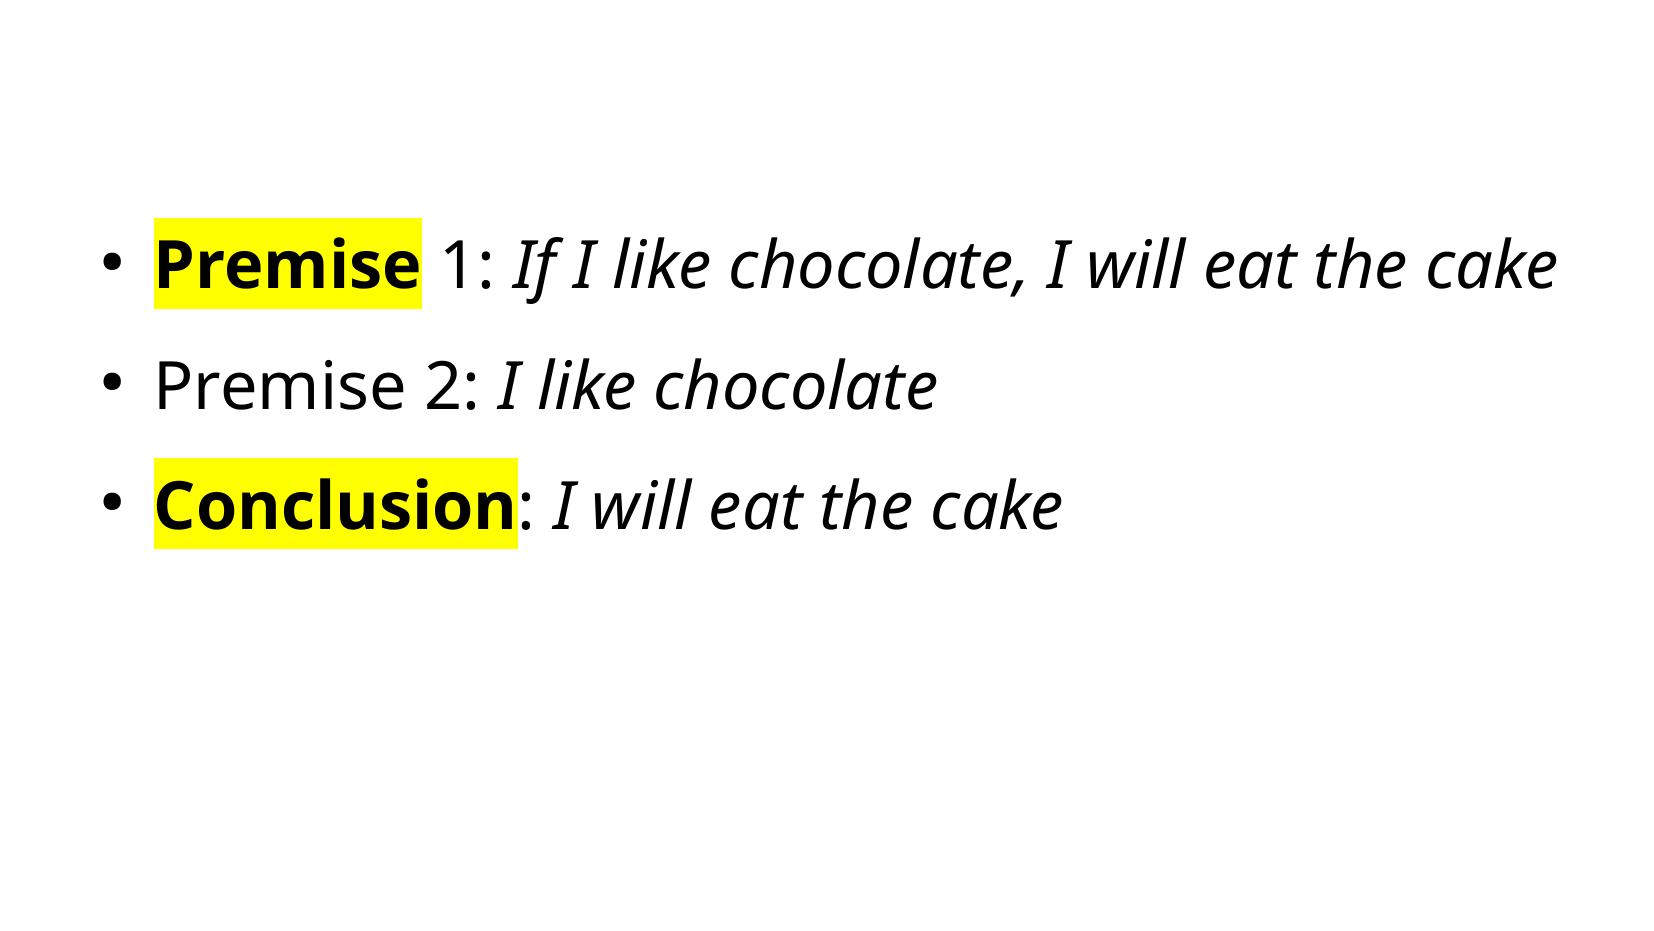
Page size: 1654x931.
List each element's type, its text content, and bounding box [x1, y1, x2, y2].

list Premise 1: If I like chocolate, I will eat the cake Premise 2: I like chocolate Conclusion: I will eat the cake [82, 217, 1571, 758]
